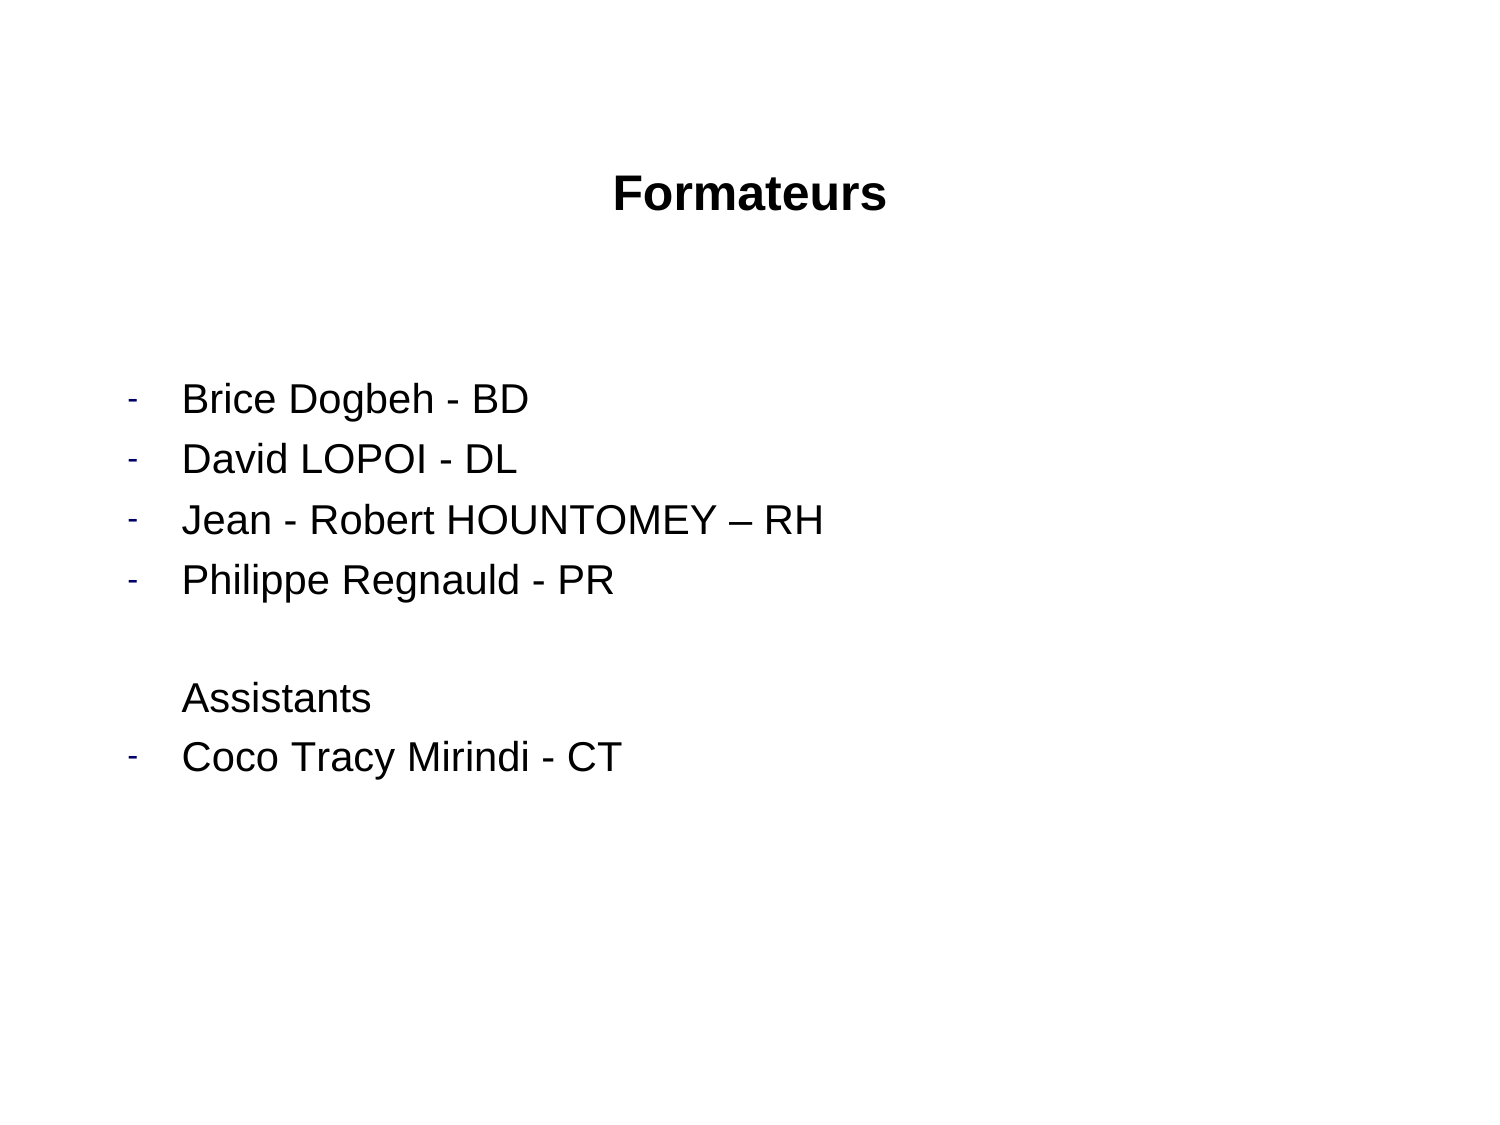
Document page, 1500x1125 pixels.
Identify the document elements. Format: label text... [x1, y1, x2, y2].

title Formateurs [112, 157, 1388, 230]
list Brice Dogbeh - BD David LOPOI - DL Jean - Robert HOUNTOMEY – RH Philippe Regnauld - PR Assistants Coco Tracy Mirindi - CT [112, 299, 1388, 989]
